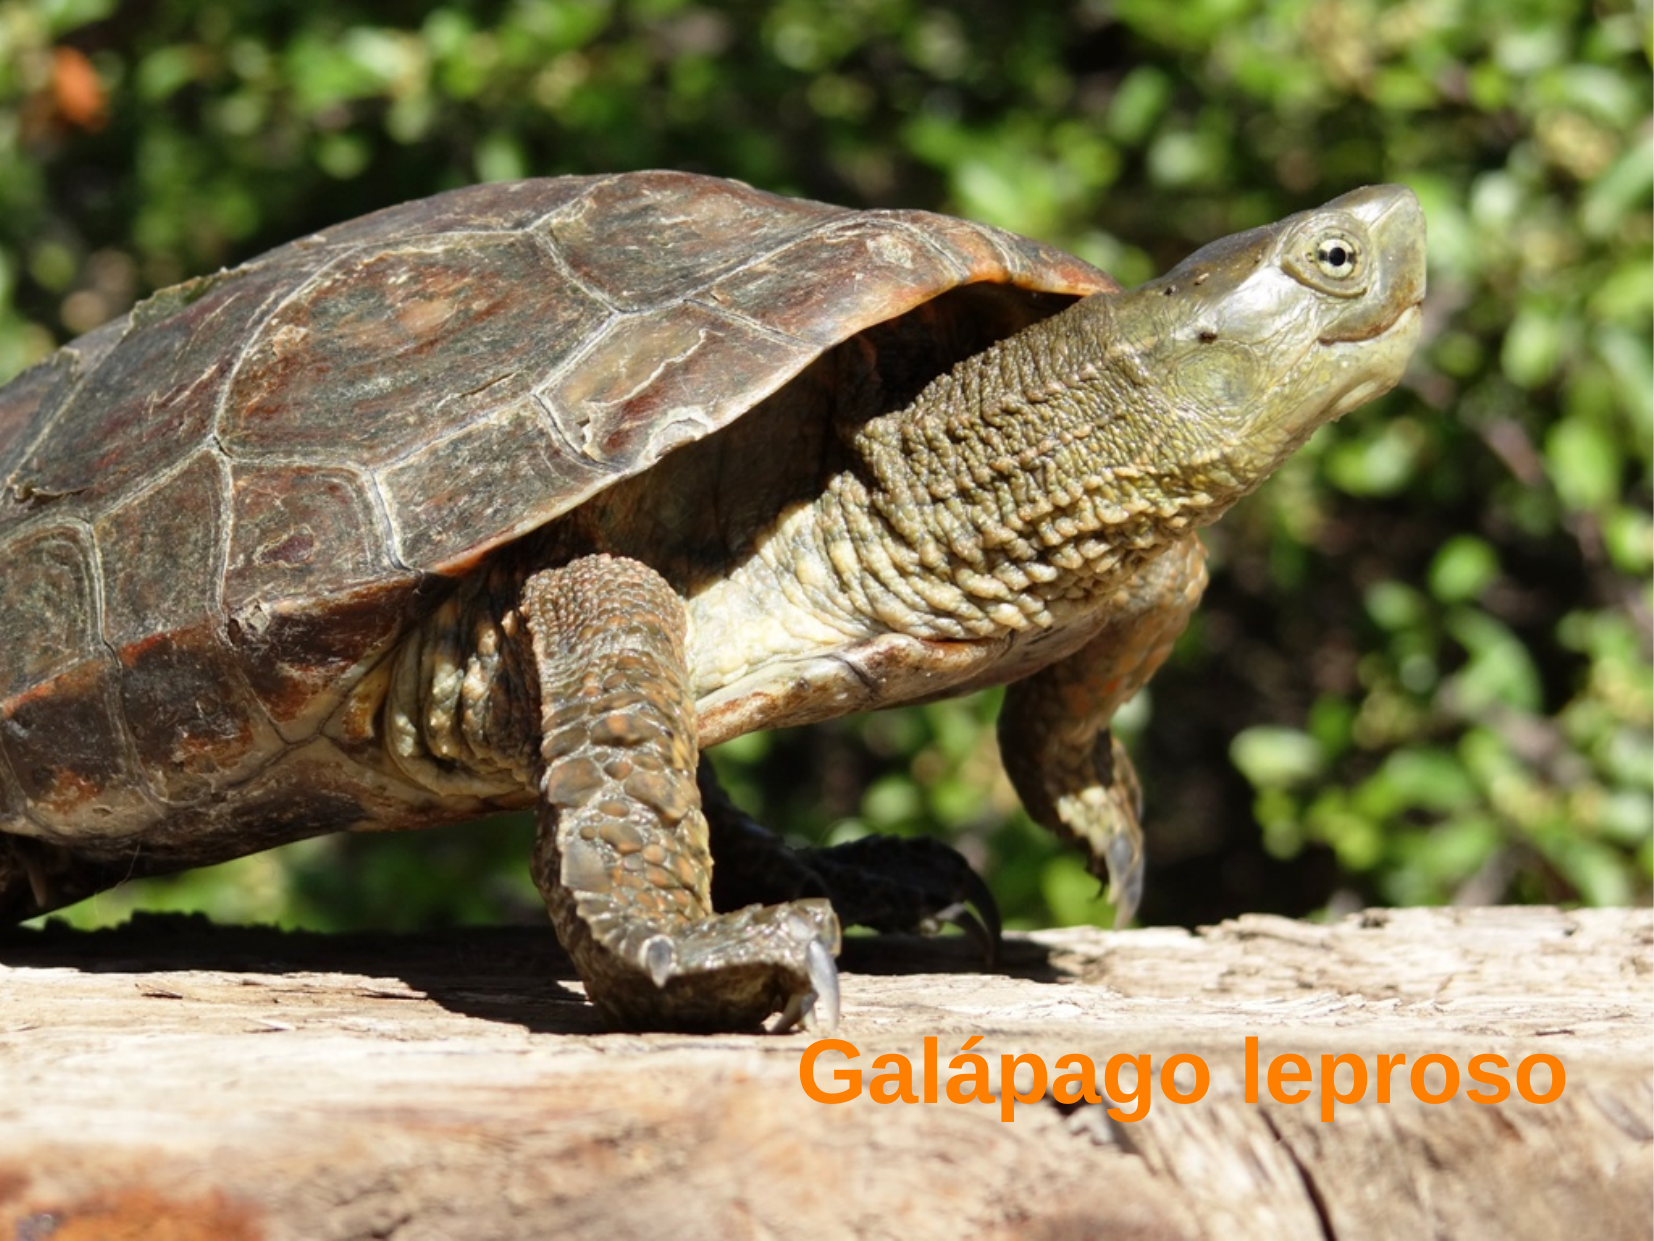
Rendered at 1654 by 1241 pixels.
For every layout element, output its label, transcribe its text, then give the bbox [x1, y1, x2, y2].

title Galápago leproso [82, 968, 1571, 1176]
picture [0, 0, 1654, 1241]
